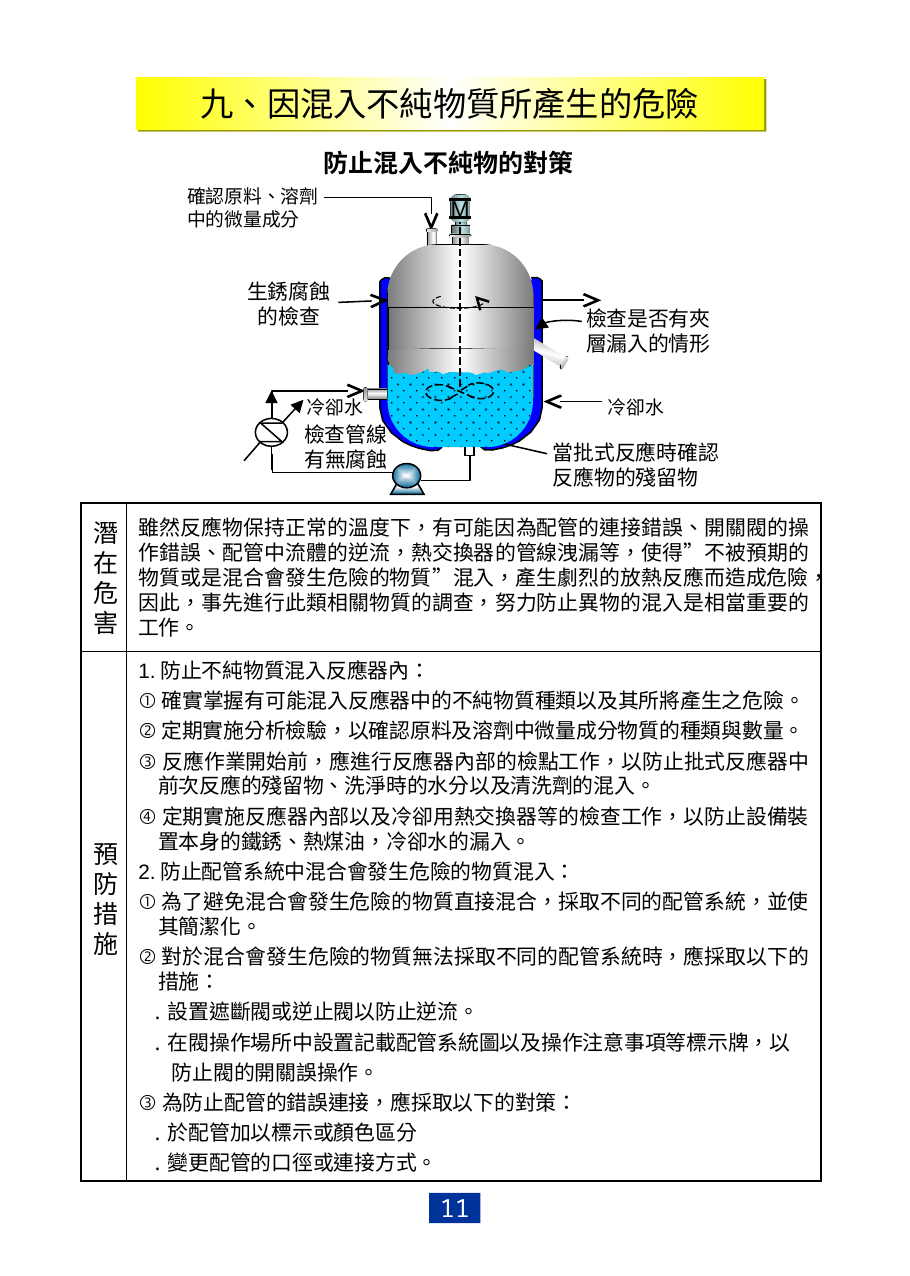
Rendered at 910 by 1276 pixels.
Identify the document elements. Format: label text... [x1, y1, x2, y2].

text_box 冷卻水 [592, 387, 683, 427]
text_box 冷卻水 [291, 387, 383, 426]
text_box [260, 418, 281, 422]
text_box M [467, 201, 471, 216]
text_box 當批式反應時確認反應物的殘留物 [545, 439, 727, 490]
table_header 雖然反應物保持正常的溫度下，有可能因為配管的連接錯誤、開關閥的操作錯誤、配管中流體的逆流，熱交換器的管線洩漏等，使得”不被預期的物質或是混合會發生危險的物質”混入，產生劇烈的放熱反應而造成危險，因此，事先進行此類相關物質的調查，努力防止異物的混入是相當重要的工作。 [127, 504, 820, 651]
text_box [390, 463, 425, 495]
text_box M [454, 206, 458, 216]
text_box 防止混入不純物的對策 [301, 147, 596, 178]
text_box M [451, 194, 470, 198]
text_box [264, 423, 288, 442]
text_box [255, 423, 277, 442]
text_box [363, 222, 569, 456]
text_box [261, 443, 282, 447]
text_box 檢查管線有無腐蝕 [297, 422, 394, 473]
text_box M [461, 206, 465, 216]
text_box M [455, 201, 464, 214]
text_box 11 [429, 1192, 481, 1224]
table_cell 預防措施 [82, 652, 126, 1180]
text_box 確認原料、溶劑中的微量成分 [171, 177, 340, 238]
table_header 潛在危害 [82, 504, 126, 651]
table_cell 1.防止不純物質混入反應器內： 確實掌握有可能混入反應器中的不純物質種類以及其所將產生之危險。 定期實施分析檢驗，以確認原料及溶劑中微量成分物質的種類與數量。 反應作業開始前，應進行反應器內部的檢點工作，以防止批式反應器中前次反應的殘留物、洗淨時的水分以及清洗劑的混入。 定期實施反應器內部以及冷卻用熱交換器等的檢查工作，以防止設備裝置本身的鐵銹、熱煤油，冷卻水的漏入。 2.防止配管系統中混合會發生危險的物質混入： 為了避免混合會發生危險的物質直接混合，採取不同的配管系統，並使其簡潔化。 對於混合會發生危險的物質無法採取不同的配管系統時，應採取以下的措施： ․設置遮斷閥或逆止閥以防止逆流。 ․在閥操作場所中設置記載配管系統圖以及操作注意事項等標示牌，以 防止閥的開關誤操作。 為防止配管的錯誤連接，應採取以下的對策： ․於配管加以標示或顏色區分 ․變更配管的口徑或連接方式。 [127, 652, 820, 1180]
text_box 生銹腐蝕的檢查 [238, 278, 340, 329]
text_box 九、因混入不純物質所產生的危險 [135, 77, 765, 130]
text_box M [451, 219, 470, 223]
text_box 檢查是否有夾層漏入的情形 [581, 305, 716, 356]
